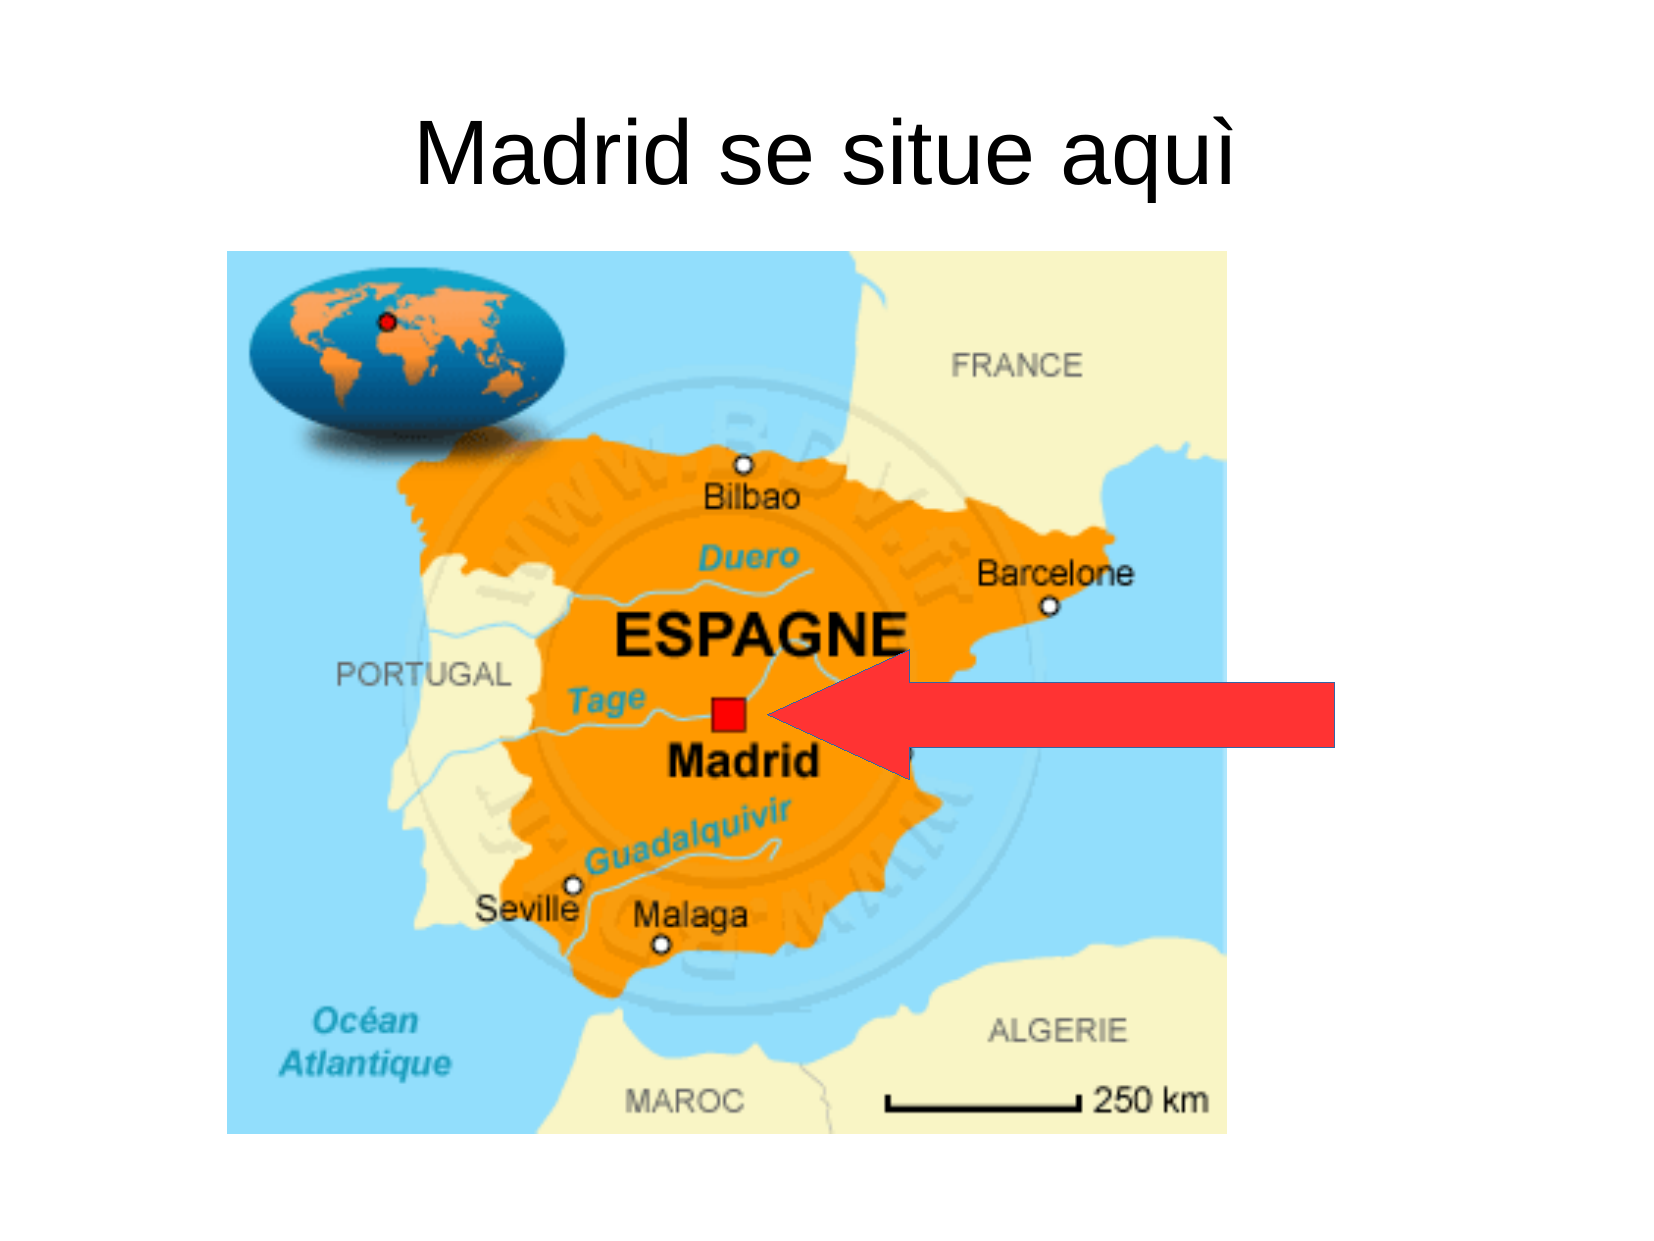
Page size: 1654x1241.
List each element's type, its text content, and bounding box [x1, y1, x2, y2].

picture [227, 251, 1227, 1134]
text_box [767, 649, 1335, 780]
title Madrid se situe aquì [82, 49, 1571, 257]
